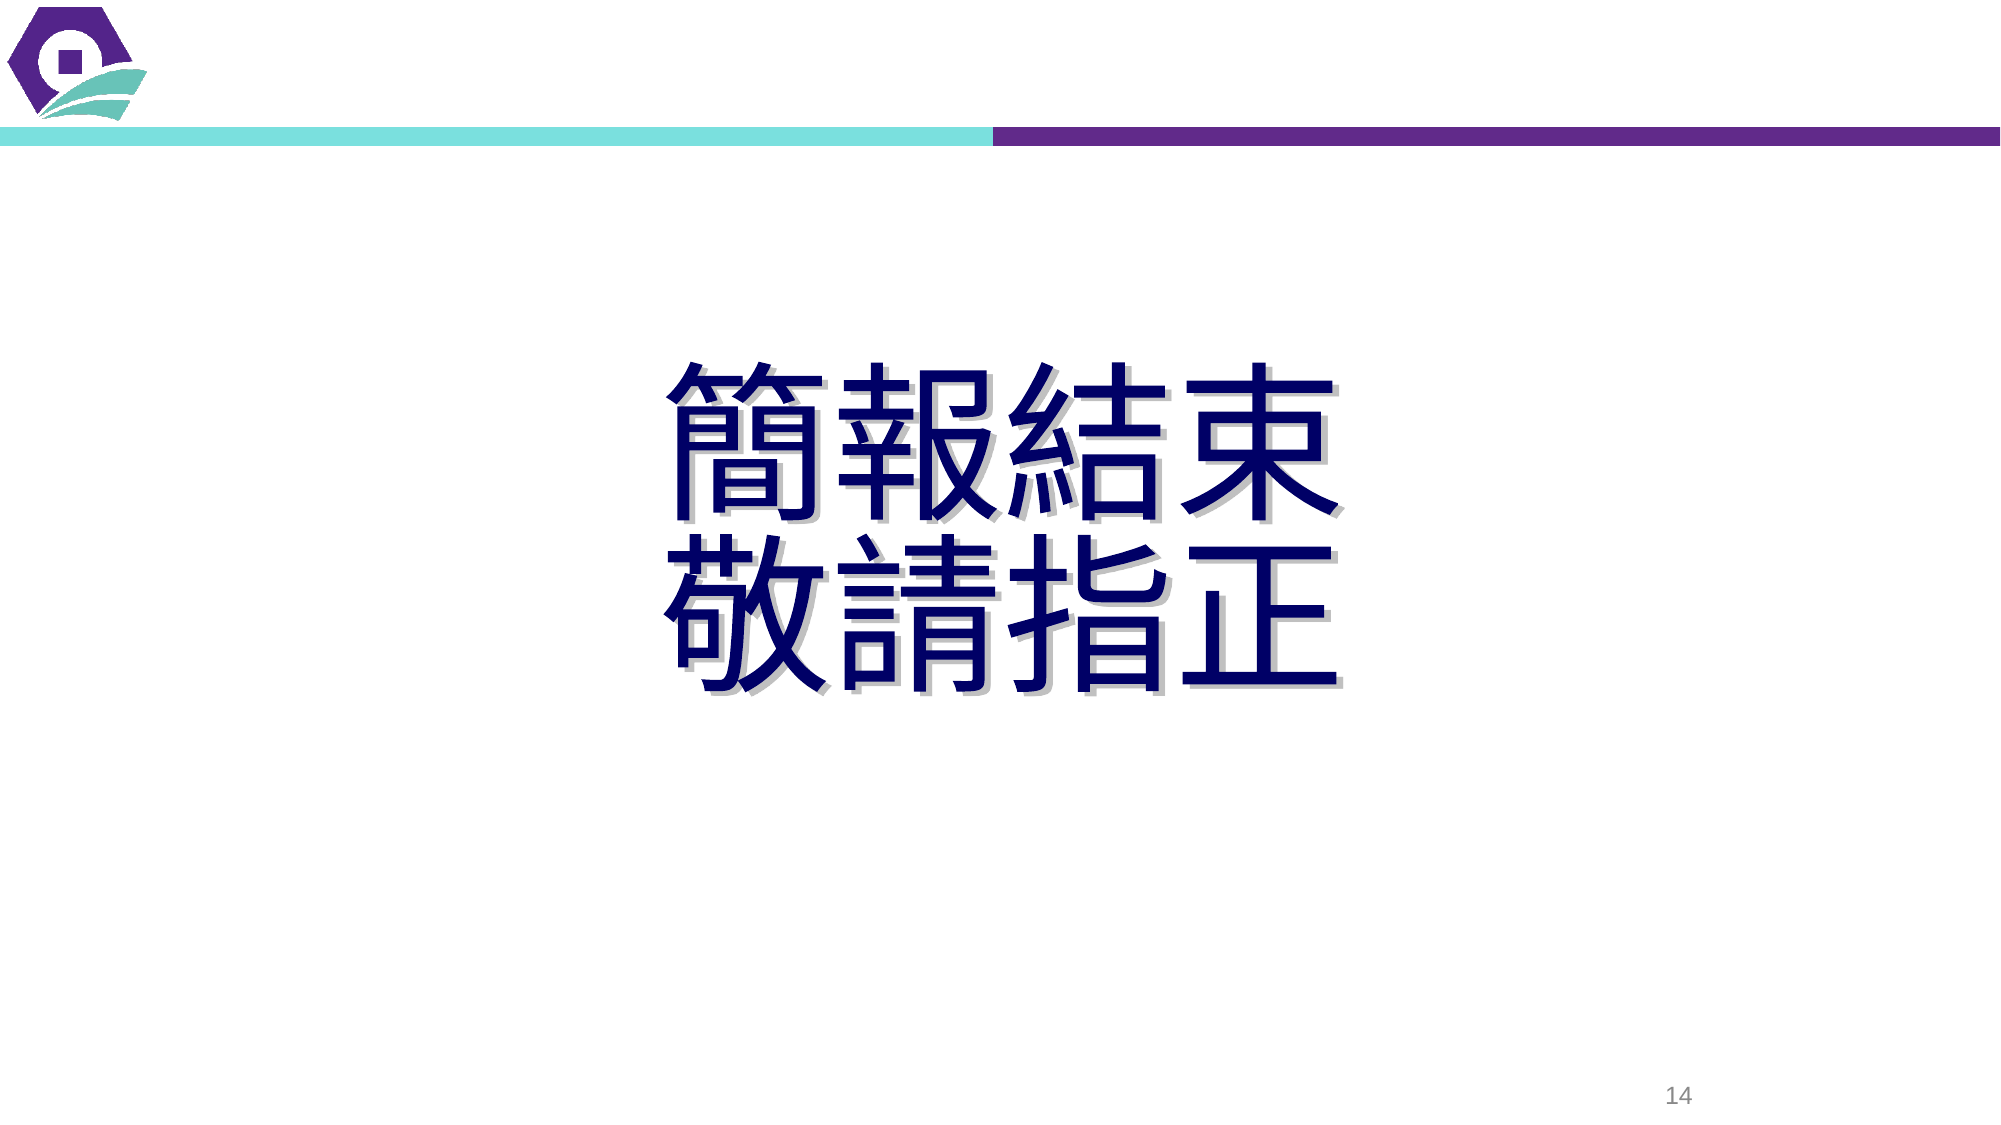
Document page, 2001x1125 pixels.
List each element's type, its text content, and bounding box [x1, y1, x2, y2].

text_box 簡報結束 敬請指正 [919, 370, 998, 521]
text_box 簡報結束 敬請指正 [1035, 472, 1051, 514]
text_box 簡報結束 敬請指正 [663, 534, 827, 693]
text_box 簡報結束 敬請指正 [1074, 362, 1165, 437]
text_box 簡報結束 敬請指正 [900, 534, 996, 597]
text_box 14 [1650, 1065, 2000, 1125]
text_box 簡報結束 敬請指正 [844, 586, 894, 597]
text_box 簡報結束 敬請指正 [1077, 616, 1159, 692]
text_box 簡報結束 敬請指正 [1180, 362, 1338, 521]
text_box 簡報結束 敬請指正 [677, 406, 738, 521]
text_box 簡報結束 敬請指正 [713, 459, 778, 513]
text_box 簡報結束 敬請指正 [1077, 534, 1167, 603]
text_box 簡報結束 敬請指正 [1182, 546, 1337, 685]
text_box 簡報結束 敬請指正 [844, 608, 894, 619]
text_box 簡報結束 敬請指正 [665, 361, 822, 405]
text_box 簡報結束 敬請指正 [1082, 454, 1156, 521]
text_box 簡報結束 敬請指正 [856, 533, 880, 562]
text_box 簡報結束 敬請指正 [1053, 468, 1073, 505]
text_box 簡報結束 敬請指正 [844, 631, 895, 690]
text_box 簡報結束 敬請指正 [1008, 362, 1074, 467]
text_box 簡報結束 敬請指正 [752, 406, 815, 521]
text_box 簡報結束 敬請指正 [1007, 534, 1070, 692]
text_box 簡報結束 敬請指正 [913, 606, 985, 692]
text_box 簡報結束 敬請指正 [838, 362, 914, 520]
text_box 簡報結束 敬請指正 [1007, 472, 1028, 518]
text_box 簡報結束 敬請指正 [837, 563, 900, 574]
